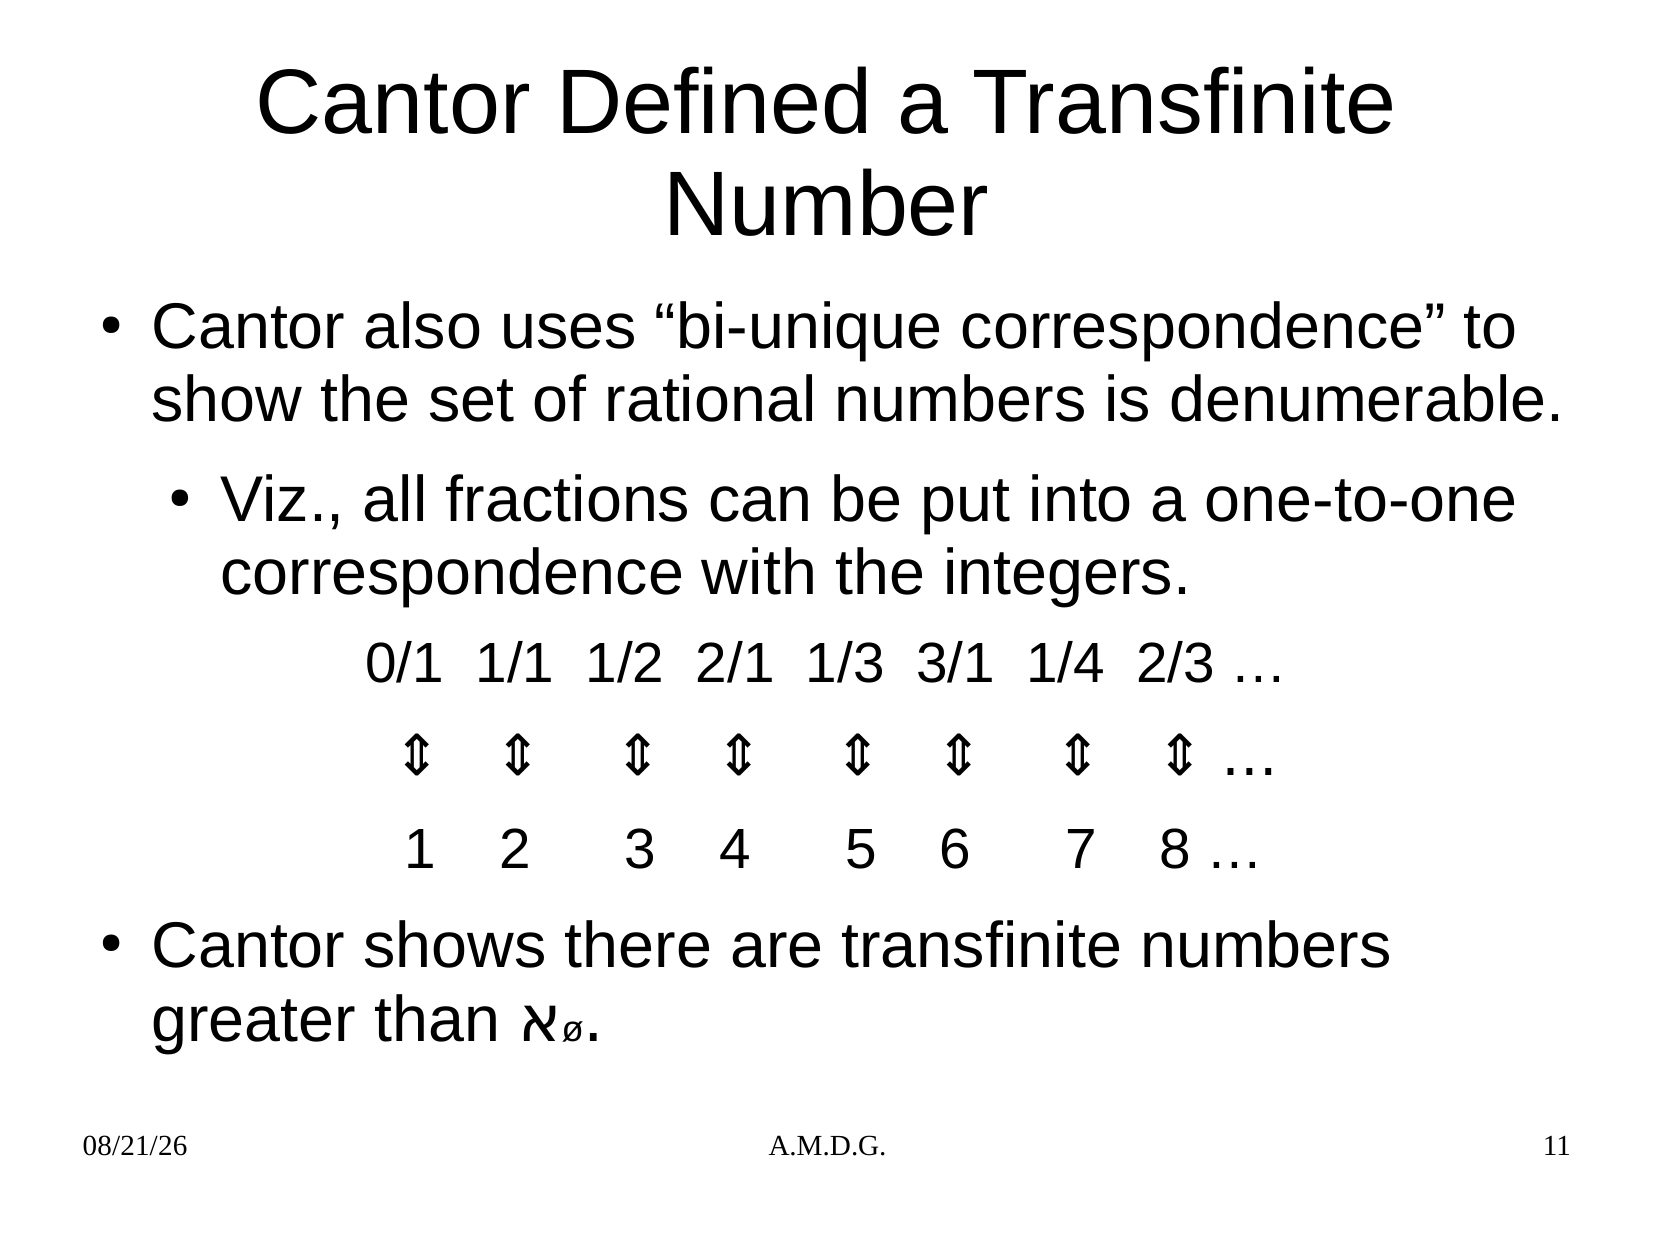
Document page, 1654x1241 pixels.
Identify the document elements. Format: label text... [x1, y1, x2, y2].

list Cantor also uses “bi-unique correspondence” to show the set of rational numbers is denumerable. Viz., all fractions can be put into a one-to-one correspondence with the integers. 0/1 1/1 1/2 2/1 1/3 3/1 1/4 2/3 … ⇕ ⇕ ⇕ ⇕ ⇕ ⇕ ⇕ ⇕ … 1 2 3 4 5 6 7 8 … Cantor shows there are transfinite numbers greater than אø. [82, 290, 1571, 1109]
title Cantor Defined a Transfinite Number [82, 49, 1571, 257]
